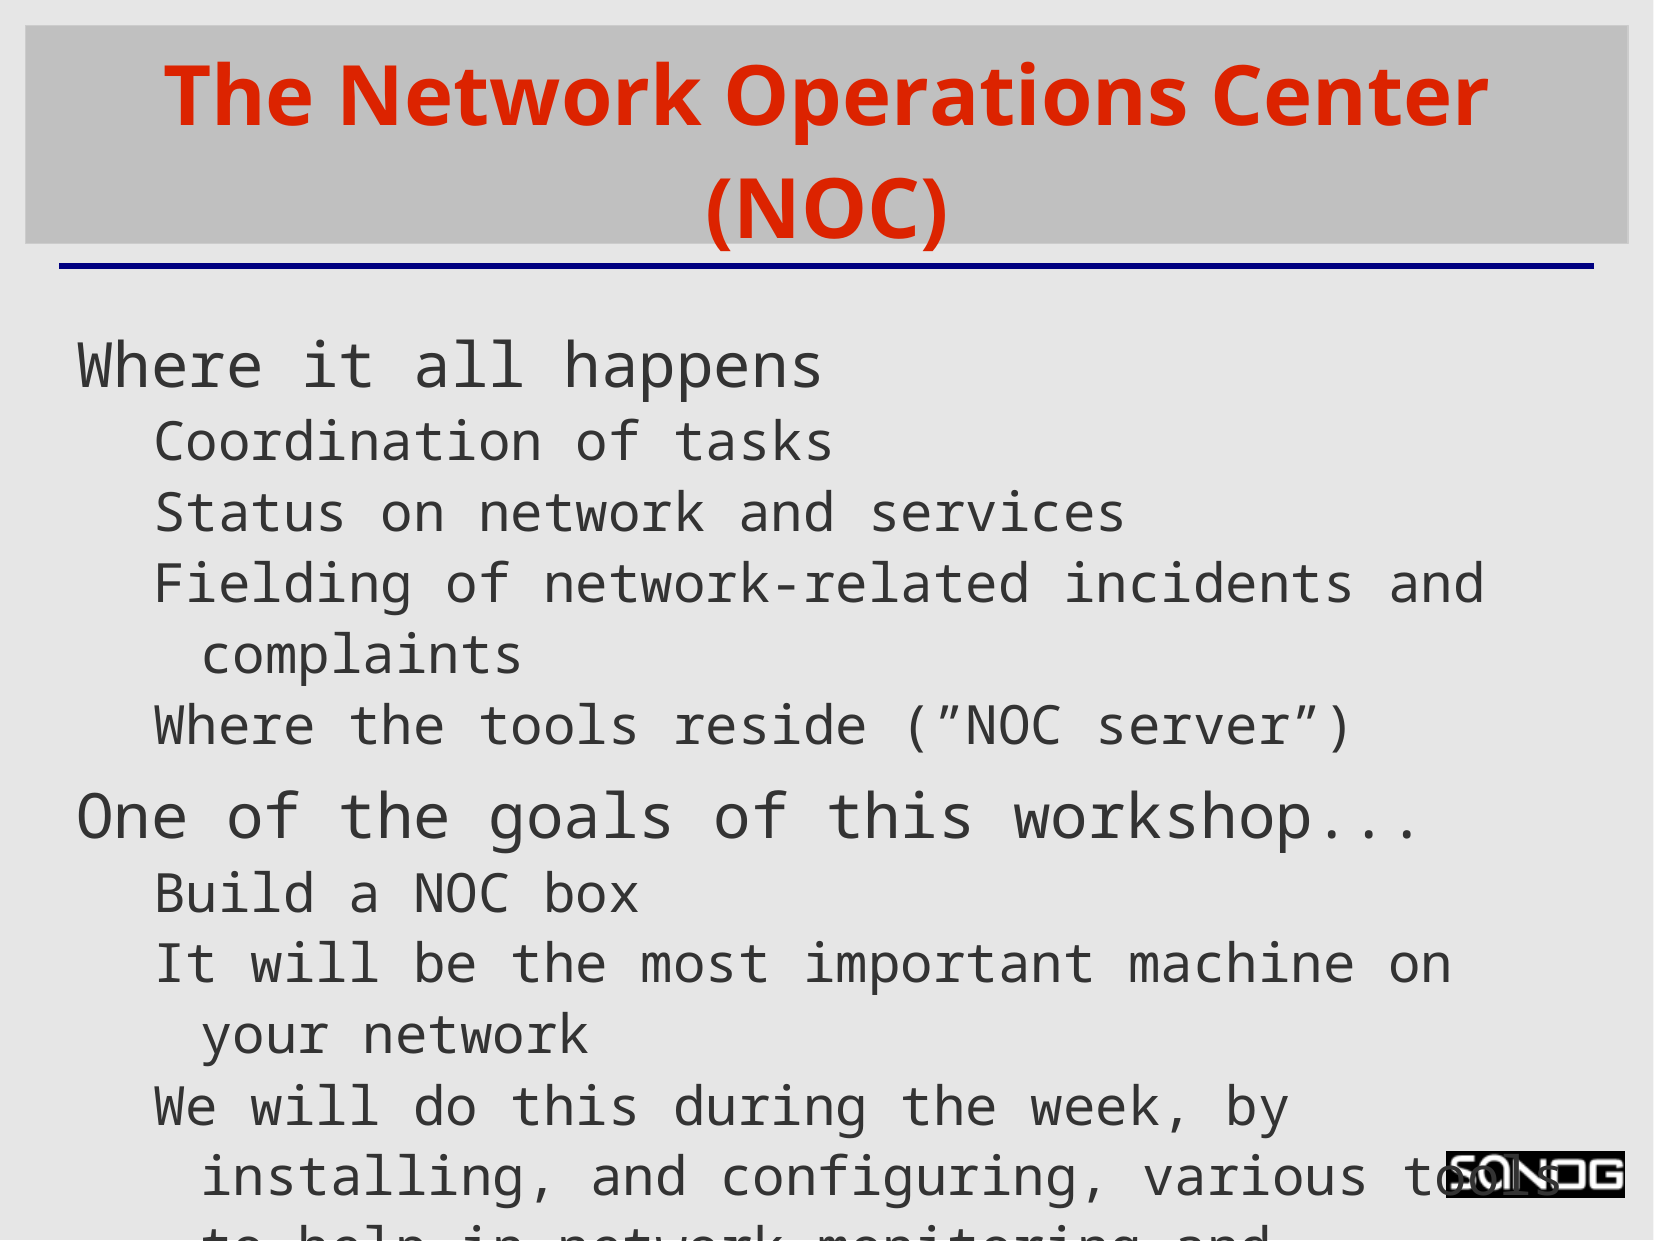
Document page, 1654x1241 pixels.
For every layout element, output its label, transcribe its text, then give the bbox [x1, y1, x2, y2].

list Where it all happens Coordination of tasks Status on network and services Fielding of network-related incidents and complaints Where the tools reside (”NOC server”) One of the goals of this workshop... Build a NOC box It will be the most important machine on your network We will do this during the week, by installing, and configuring, various tools to help in network monitoring and management. [59, 322, 1595, 1230]
picture [1595, 1151, 1625, 1198]
title The Network Operations Center (NOC) [121, 46, 1534, 254]
